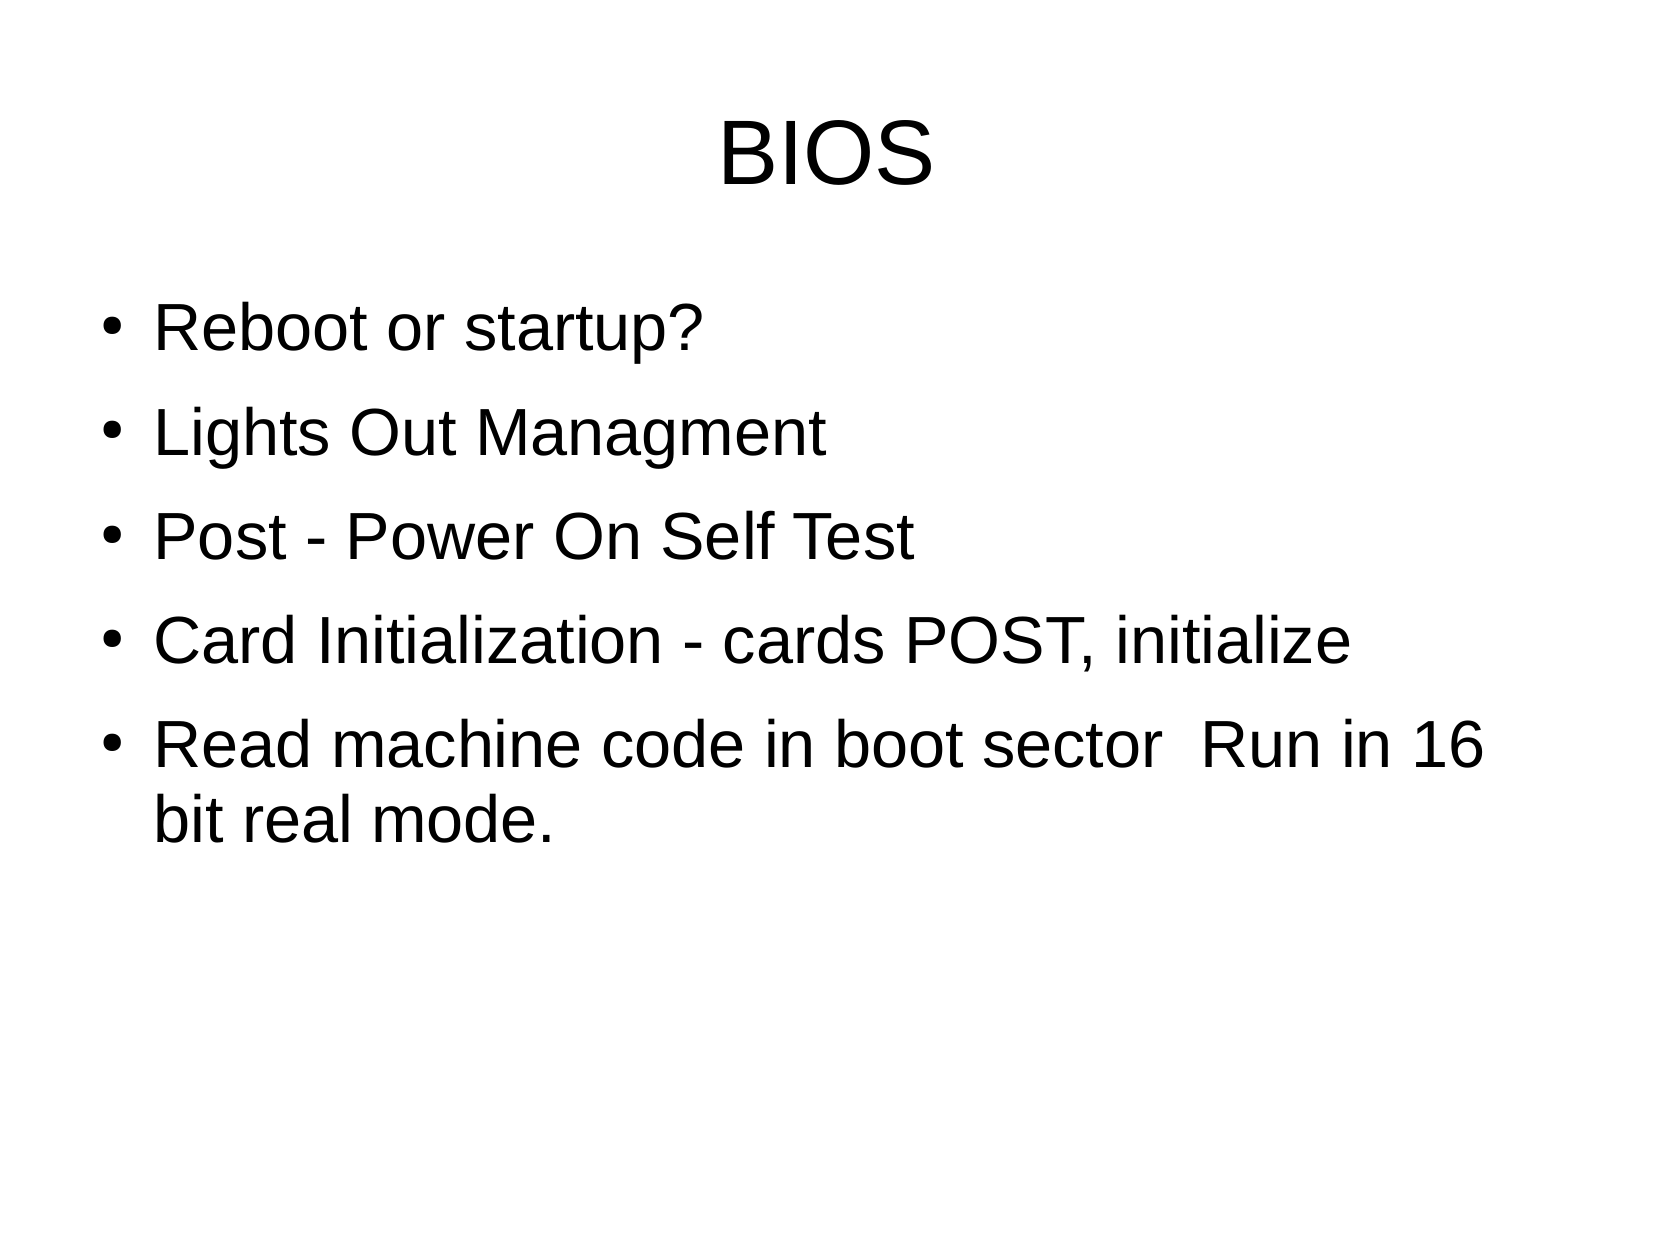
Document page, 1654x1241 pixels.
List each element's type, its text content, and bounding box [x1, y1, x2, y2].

list Reboot or startup? Lights Out Managment Post - Power On Self Test Card Initialization - cards POST, initialize Read machine code in boot sector Run in 16 bit real mode. [82, 290, 1538, 1010]
title BIOS [82, 49, 1571, 257]
